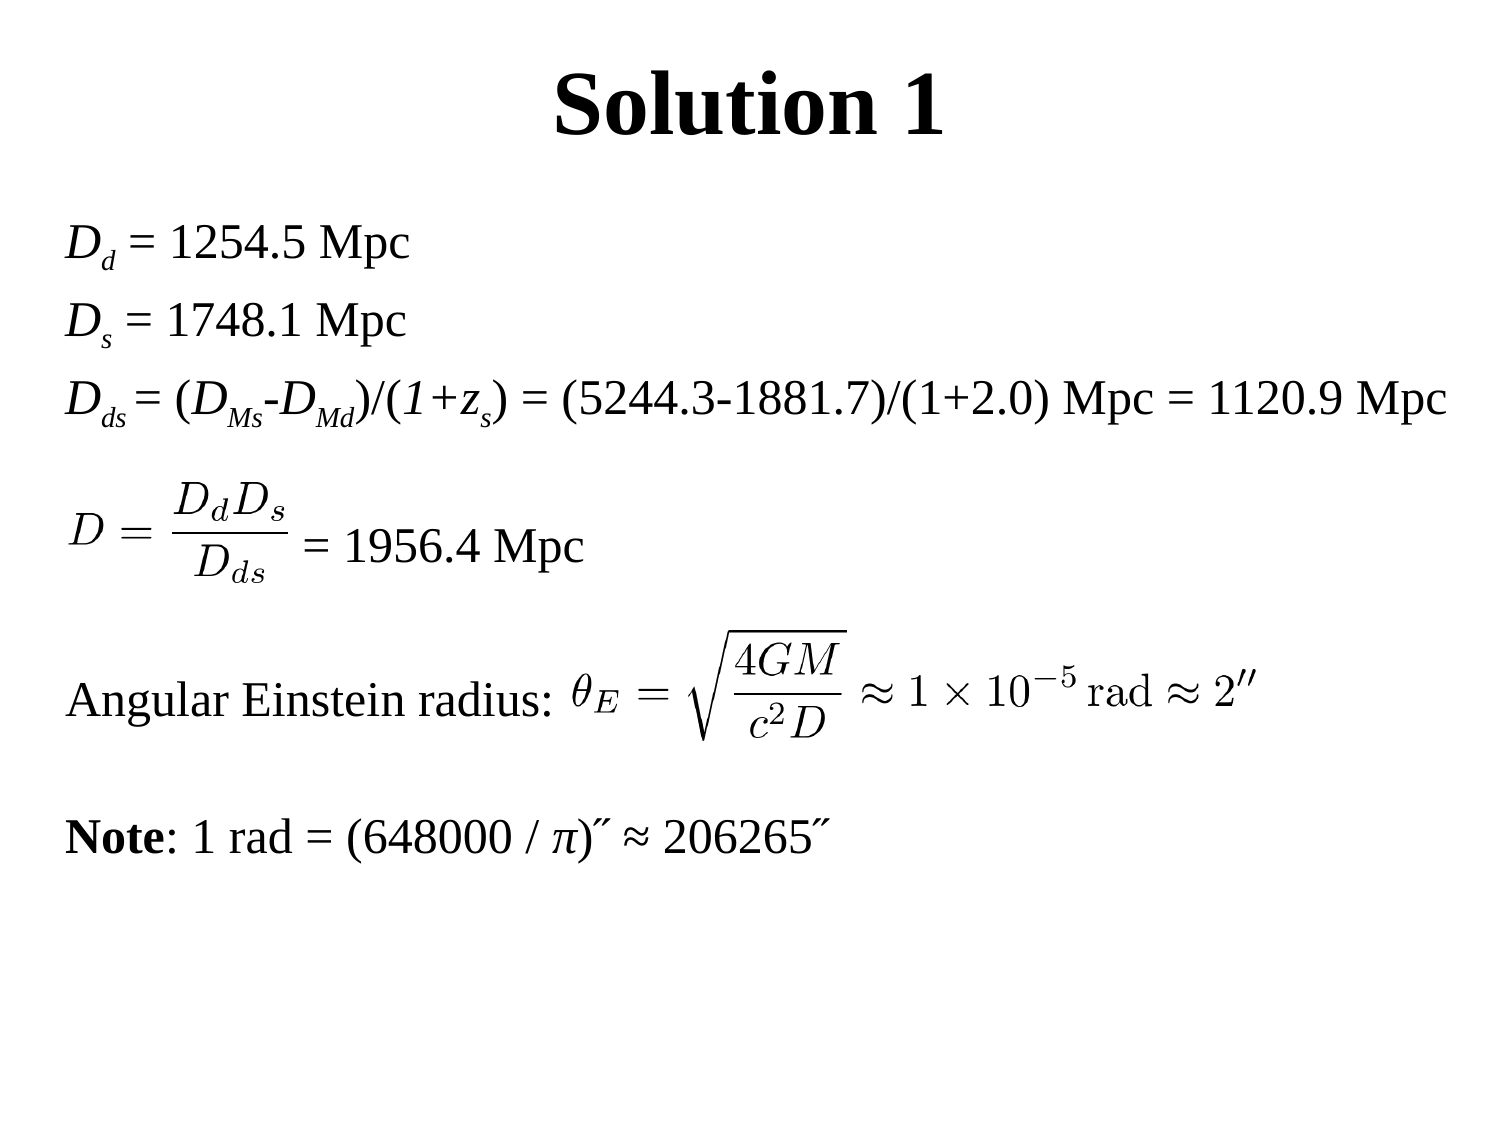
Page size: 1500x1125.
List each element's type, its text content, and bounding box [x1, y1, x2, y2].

picture [572, 630, 1256, 741]
list Dd = 1254.5 Mpc Ds = 1748.1 Mpc Dds = (DMs-DMd)/(1+zs) = (5244.3-1881.7)/(1+2.0) Mpc = 1120.9 Mpc = 1956.4 Mpc Angular Einstein radius: Note: 1 rad = (648000 / π)˝ ≈ 206265˝ [50, 200, 1471, 1076]
title Solution 1 [75, 45, 1426, 151]
picture [68, 482, 288, 583]
